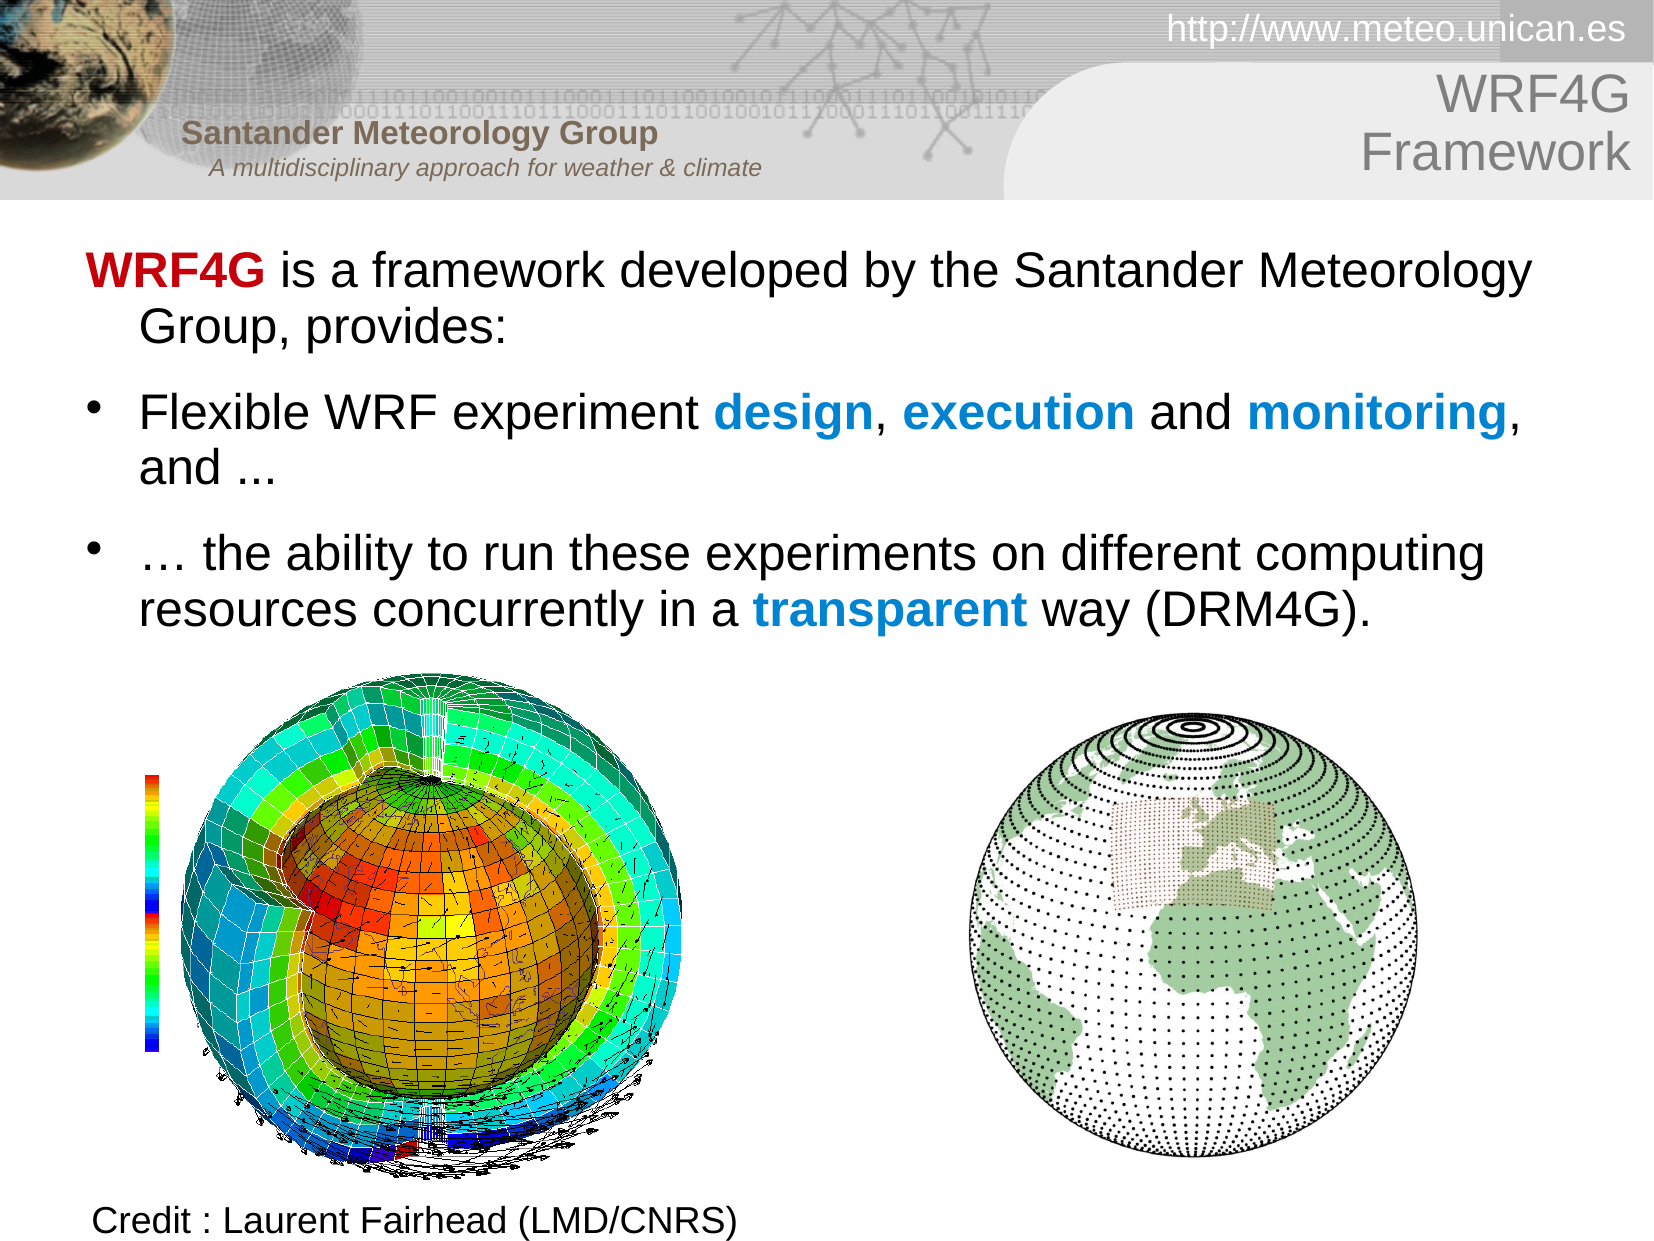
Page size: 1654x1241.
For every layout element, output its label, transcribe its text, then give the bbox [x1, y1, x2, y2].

text_box WRF4G Framework [1114, 57, 1633, 182]
list WRF4G is a framework developed by the Santander Meteorology Group, provides: Flexible WRF experiment design, execution and monitoring, and ... … the ability to run these experiments on different computing resources concurrently in a transparent way (DRM4G). [67, 239, 1603, 808]
picture [968, 808, 1418, 1158]
picture [112, 808, 691, 1187]
text_box Credit : Laurent Fairhead (LMD/CNRS)) [76, 1187, 804, 1241]
picture [0, 0, 1500, 200]
